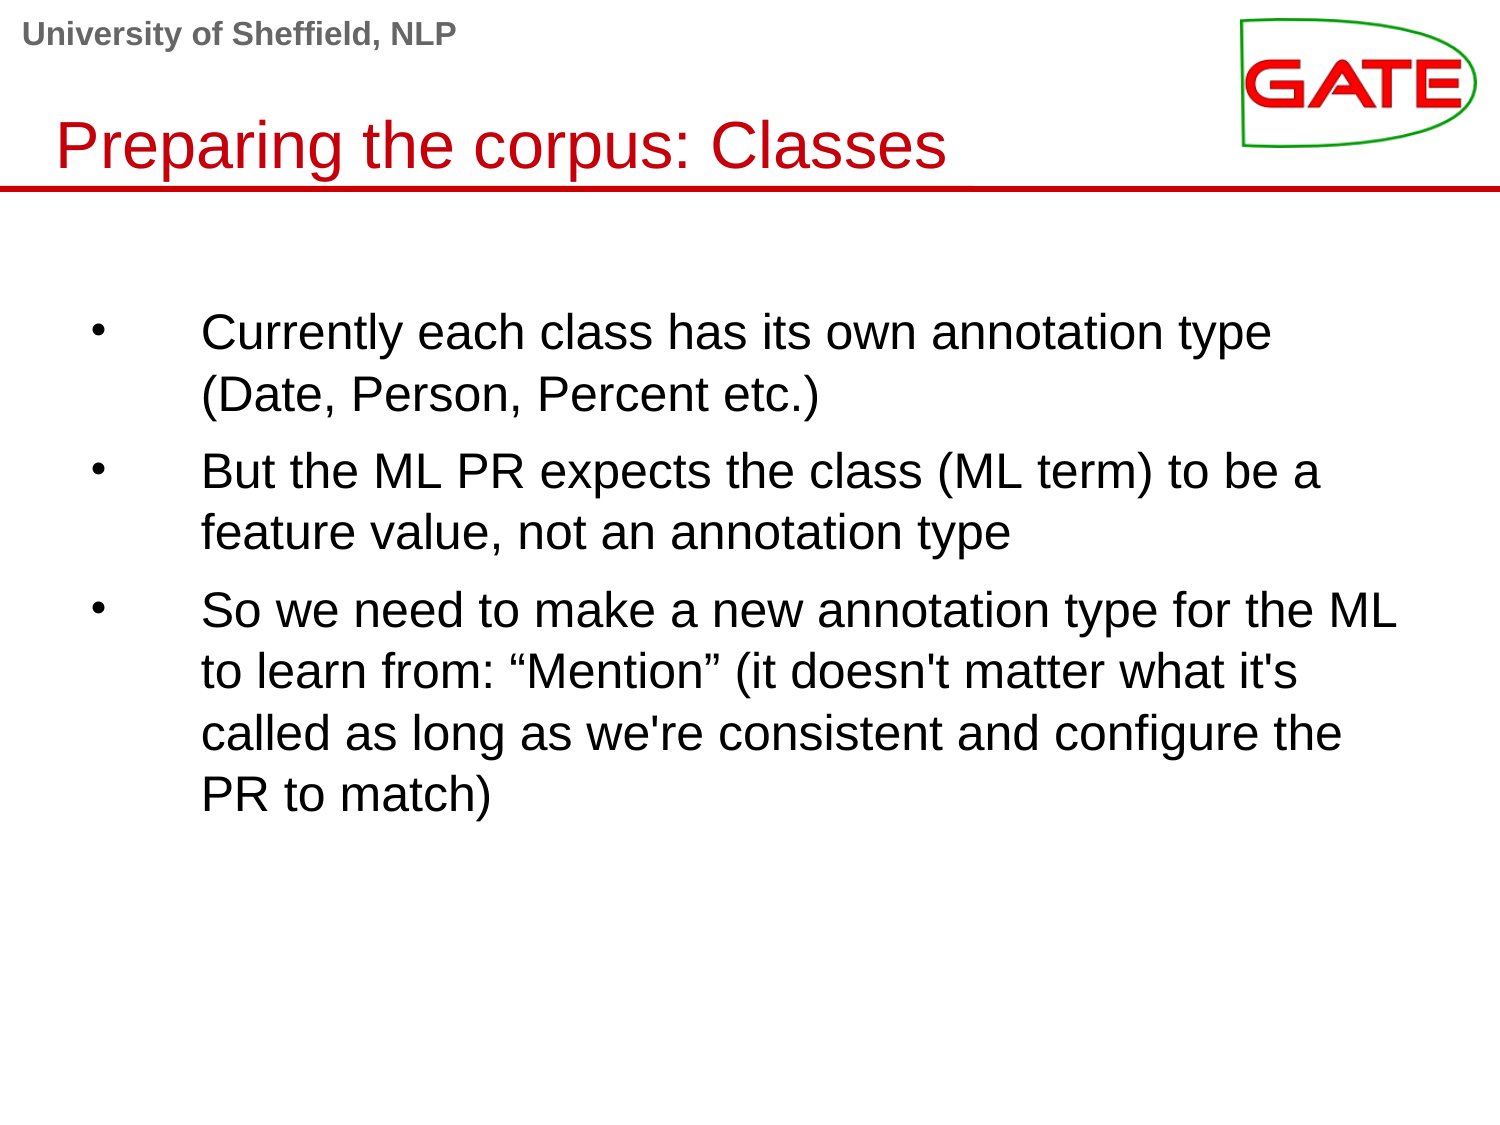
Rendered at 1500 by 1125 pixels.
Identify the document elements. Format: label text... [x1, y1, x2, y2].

list Currently each class has its own annotation type (Date, Person, Percent etc.) But the ML PR expects the class (ML term) to be a feature value, not an annotation type So we need to make a new annotation type for the ML to learn from: “Mention” (it doesn't matter what it's called as long as we're consistent and configure the PR to match) [75, 290, 1424, 1033]
title Preparing the corpus: Classes [41, 38, 1390, 253]
picture [1240, 18, 1477, 148]
